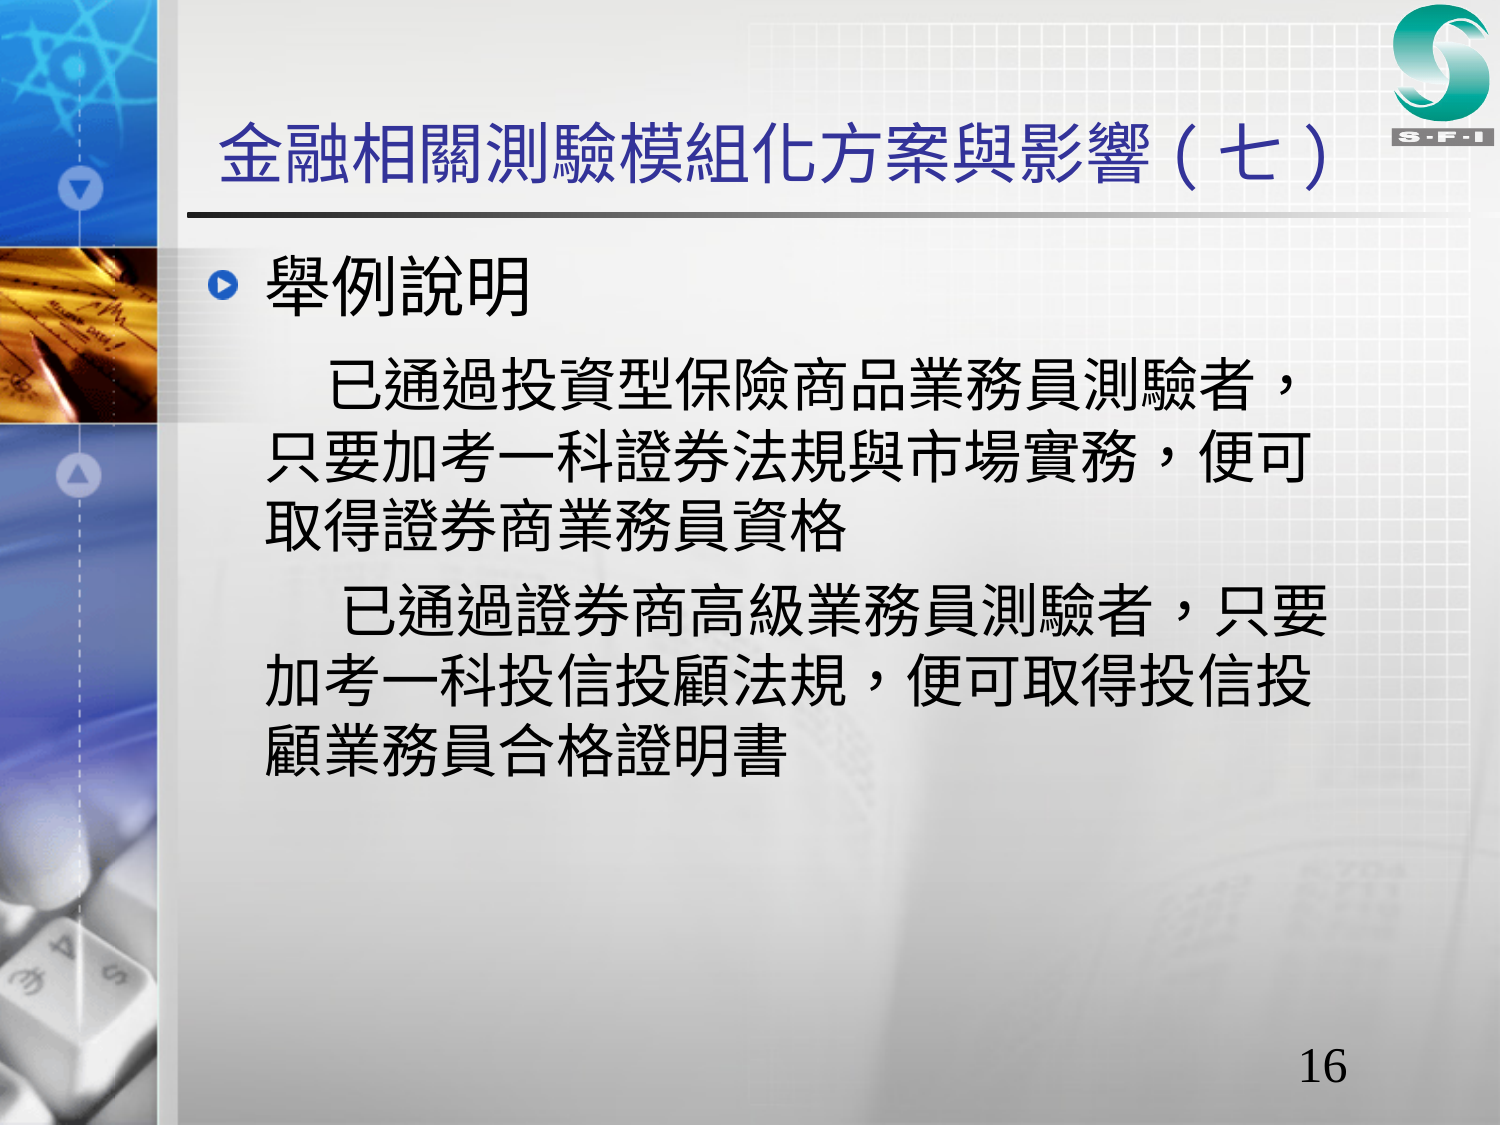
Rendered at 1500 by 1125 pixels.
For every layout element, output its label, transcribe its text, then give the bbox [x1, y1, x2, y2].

title 金融相關測驗模組化方案與影響(七) [188, 101, 1363, 201]
picture [0, 0, 1500, 1125]
list 舉例說明 已通過投資型保險商品業務員測驗者，只要加考一科證券法規與市場實務，便可取得證券商業務員資格 已通過證券商高級業務員測驗者，只要加考一科投信投顧法規，便可取得投信投顧業務員合格證明書 [193, 237, 1363, 1006]
